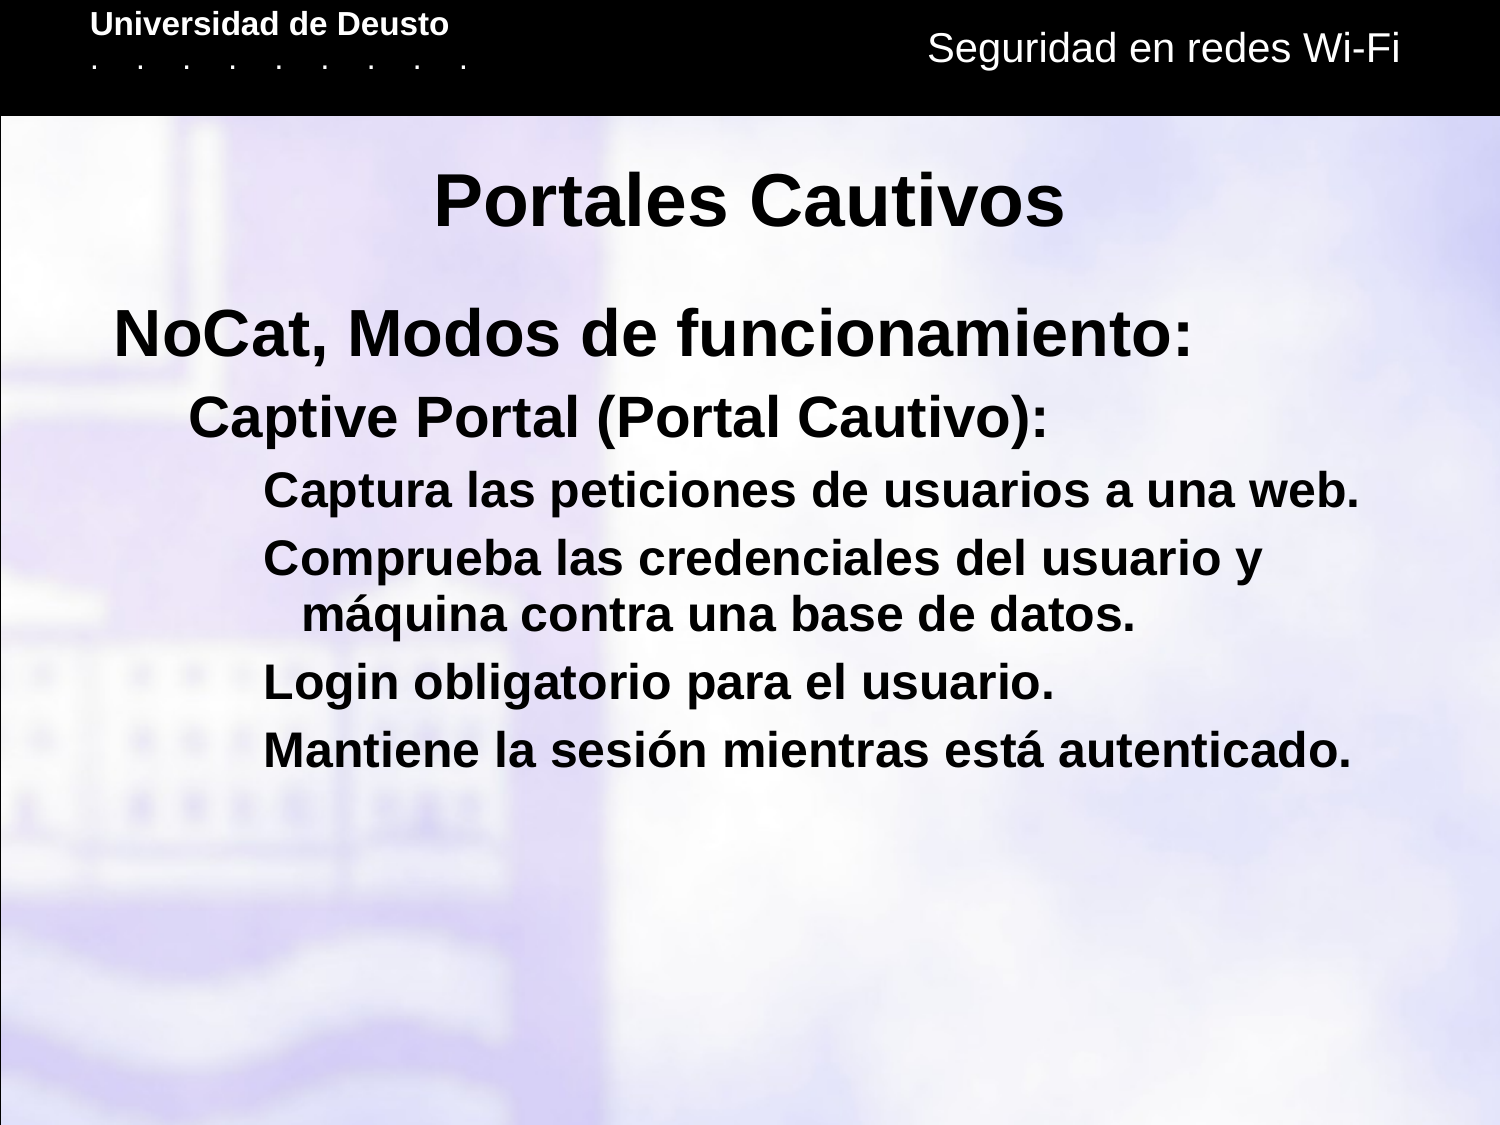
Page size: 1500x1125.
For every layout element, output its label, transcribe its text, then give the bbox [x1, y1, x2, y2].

list NoCat, Modos de funcionamiento: Captive Portal (Portal Cautivo): Captura las peticiones de usuarios a una web. Comprueba las credenciales del usuario y máquina contra una base de datos. Login obligatorio para el usuario. Mantiene la sesión mientras está autenticado. [114, 295, 1390, 983]
title Portales Cautivos [112, 137, 1388, 263]
picture [1, 116, 1500, 1125]
